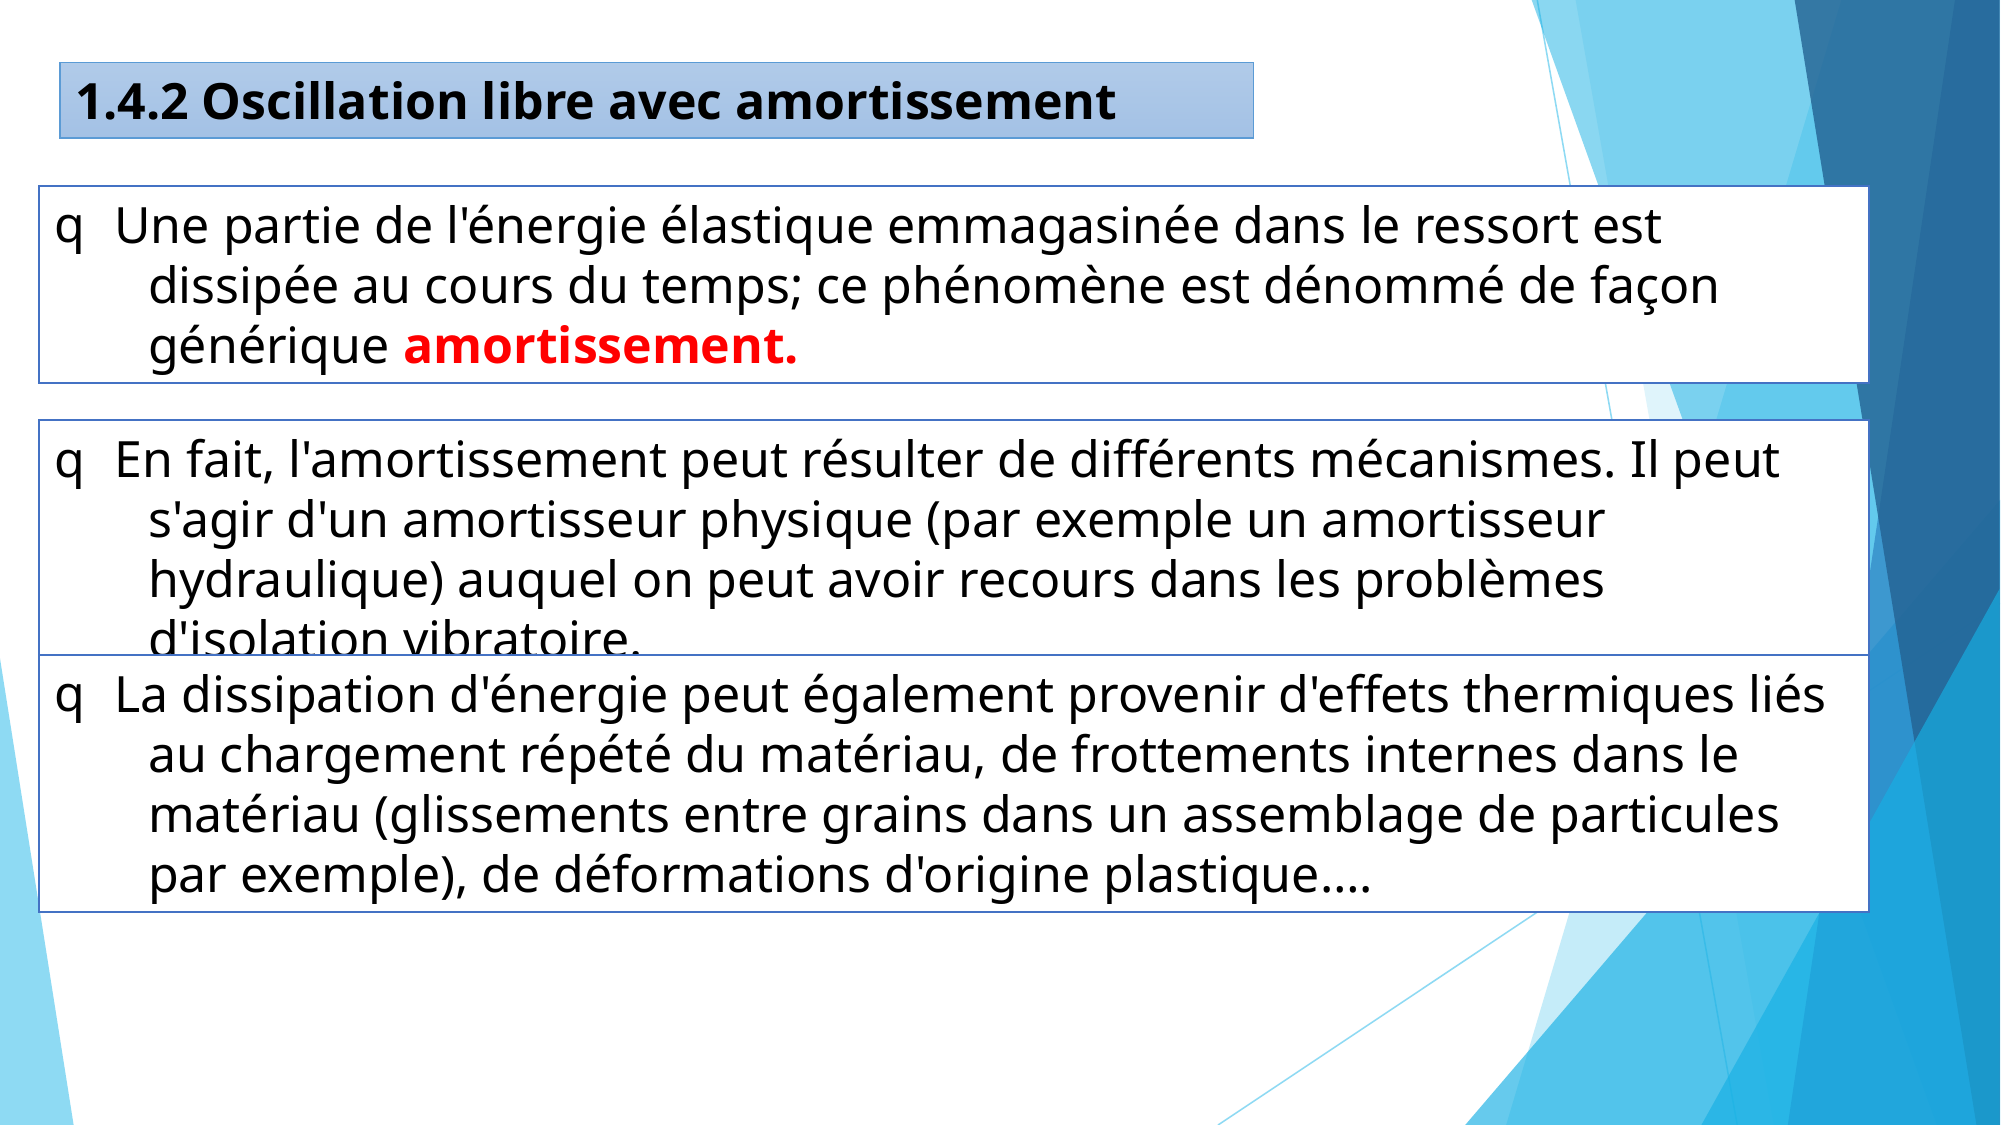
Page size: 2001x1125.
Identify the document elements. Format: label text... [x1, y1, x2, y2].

text_box 1.4.2 Oscillation libre avec amortissement [60, 62, 1254, 139]
text_box En fait, l'amortissement peut résulter de différents mécanismes. Il peut s'agir d'un amortisseur physique (par exemple un amortisseur hydraulique) auquel on peut avoir recours dans les problèmes d'isolation vibratoire. [39, 420, 1870, 618]
text_box La dissipation d'énergie peut également provenir d'effets thermiques liés au chargement répété du matériau, de frottements internes dans le matériau (glissements entre grains dans un assemblage de particules par exemple), de déformations d'origine plastique…. [39, 654, 1870, 913]
text_box Une partie de l'énergie élastique emmagasinée dans le ressort est dissipée au cours du temps; ce phénomène est dénommé de façon générique amortissement. [39, 185, 1870, 383]
